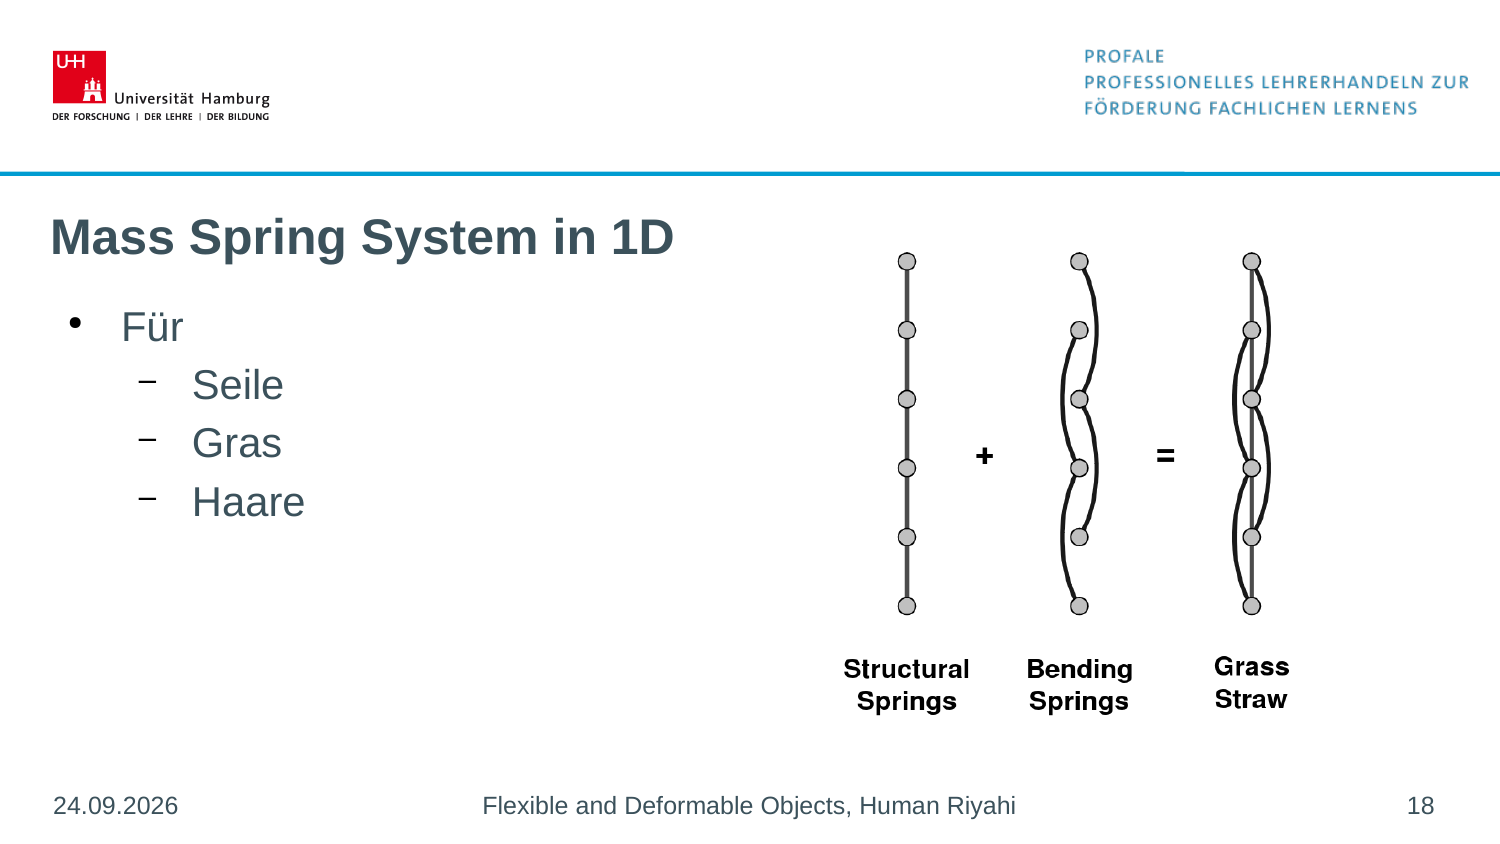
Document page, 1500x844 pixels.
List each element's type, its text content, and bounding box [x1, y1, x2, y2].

picture [0, 0, 322, 147]
title Mass Spring System in 1D [35, 197, 1436, 280]
text_box 08.07.2026 [53, 782, 404, 827]
picture [1085, 48, 1469, 115]
list Für Seile Gras Haare [35, 292, 798, 765]
picture [826, 218, 1310, 743]
text_box Flexible and Deformable Objects, Human Riyahi [454, 782, 1046, 827]
text_box <number> [1084, 781, 1435, 827]
